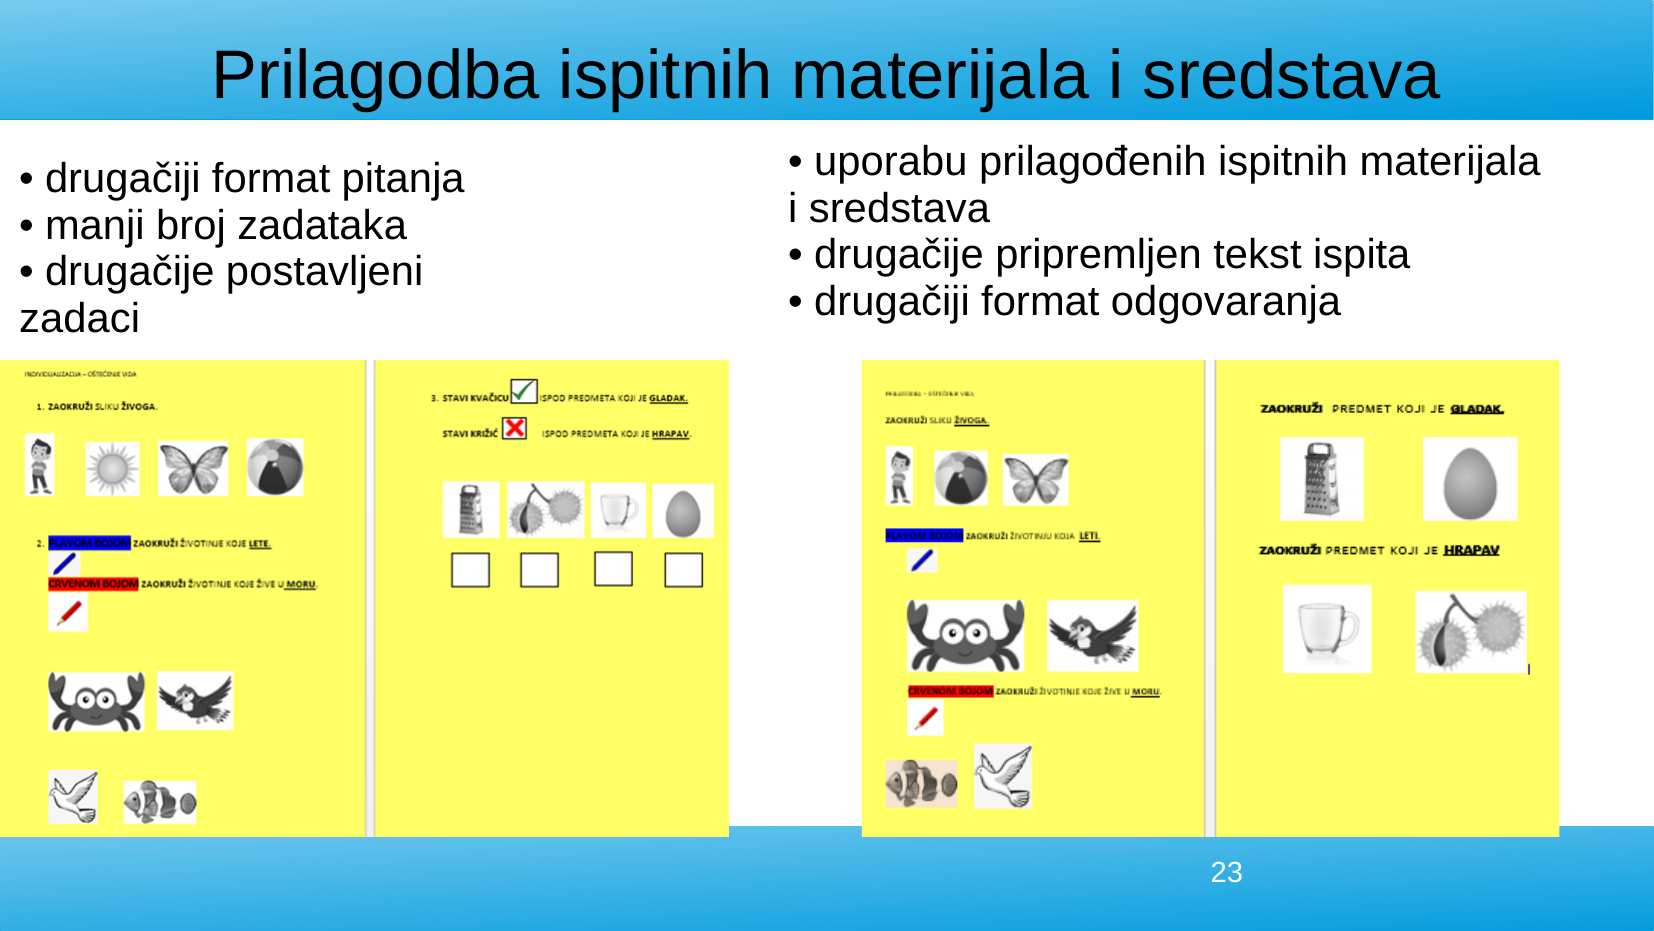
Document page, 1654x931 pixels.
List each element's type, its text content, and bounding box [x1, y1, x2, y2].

title Prilagodba ispitnih materijala i sredstava [59, 29, 1595, 108]
text_box • drugačiji format pitanja • manji broj zadataka • drugačije postavljeni zadaci [4, 147, 498, 322]
picture [861, 360, 1560, 837]
text_box • uporabu prilagođenih ispitnih materijala i sredstava • drugačije pripremljen tekst ispita • drugačiji format odgovaranja [773, 130, 1576, 348]
text_box [1210, 856, 1595, 916]
picture [0, 360, 729, 837]
